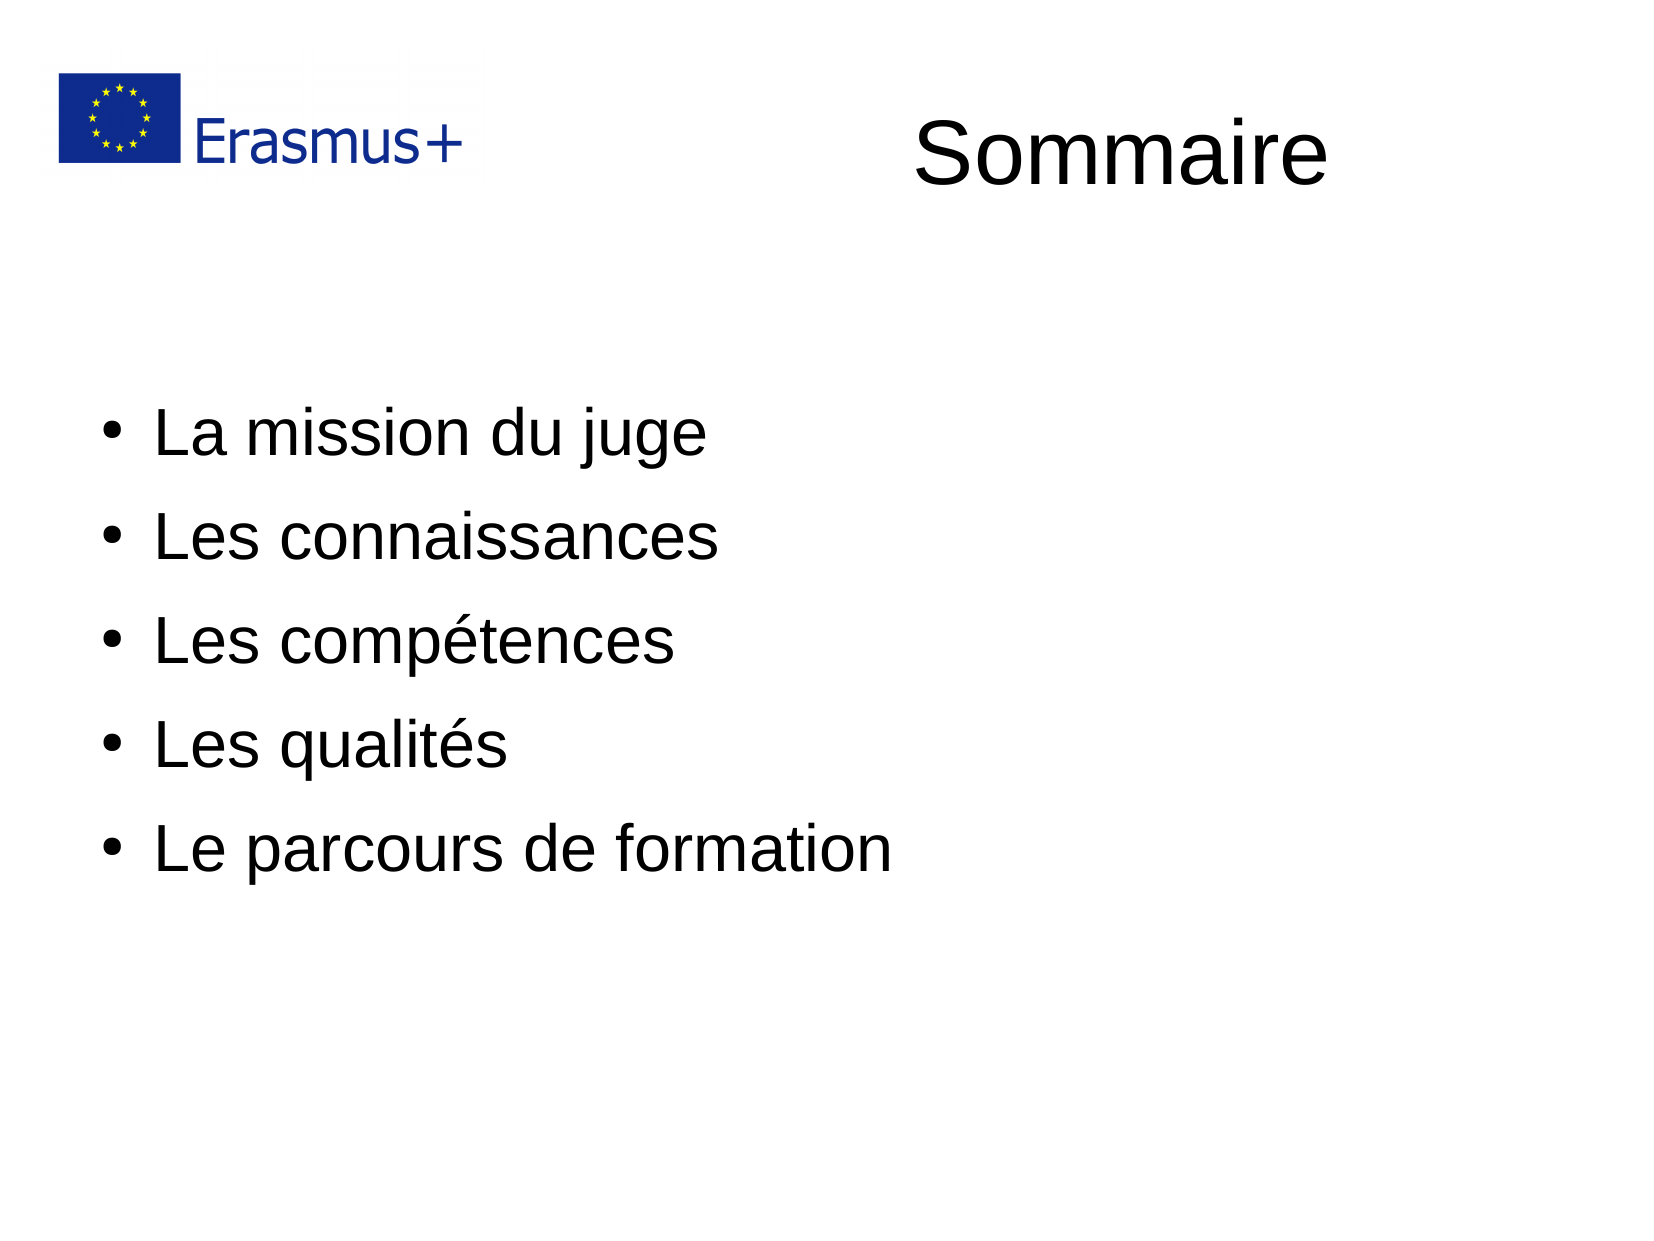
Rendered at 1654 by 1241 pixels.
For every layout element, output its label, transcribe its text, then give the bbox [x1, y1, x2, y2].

picture [35, 47, 485, 189]
title Sommaire [82, 49, 1571, 257]
list La mission du juge Les connaissances Les compétences Les qualités Le parcours de formation [82, 290, 1571, 1109]
